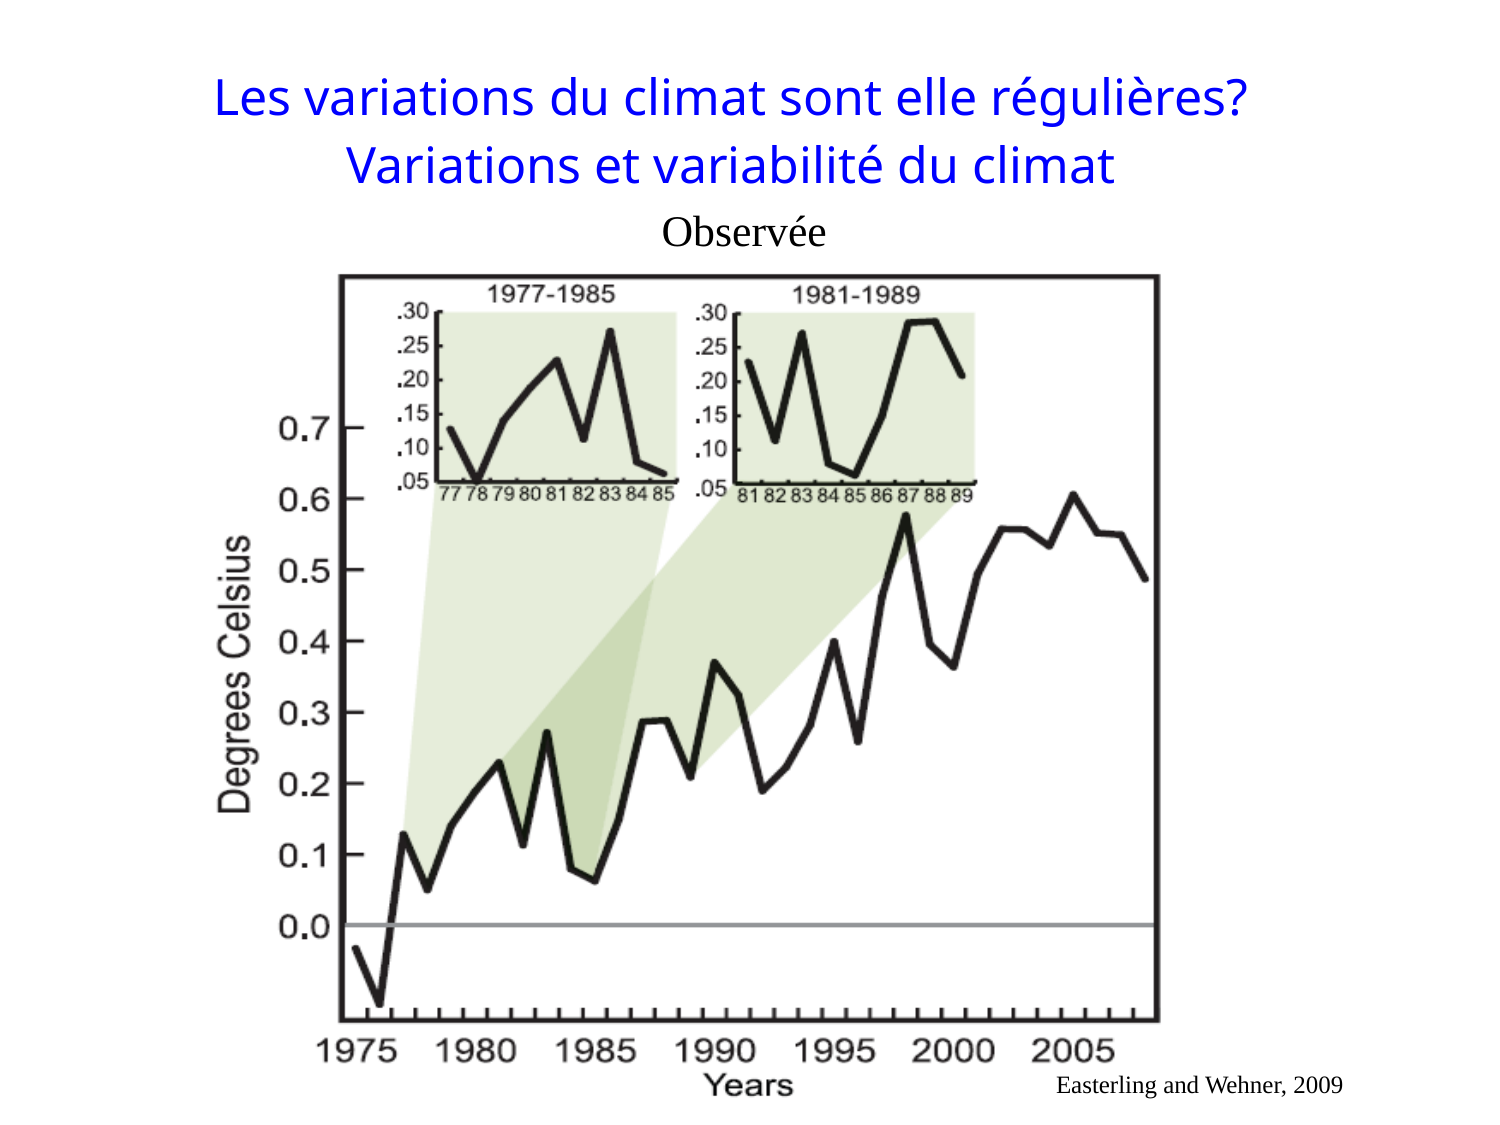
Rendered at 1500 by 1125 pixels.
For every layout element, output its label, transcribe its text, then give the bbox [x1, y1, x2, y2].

text_box Easterling and Wehner, 2009 [1043, 1065, 1470, 1106]
picture [203, 258, 1173, 1108]
text_box Les variations du climat sont elle régulières? Variations et variabilité du climat [73, 54, 1389, 207]
text_box Observée [259, 207, 1230, 263]
